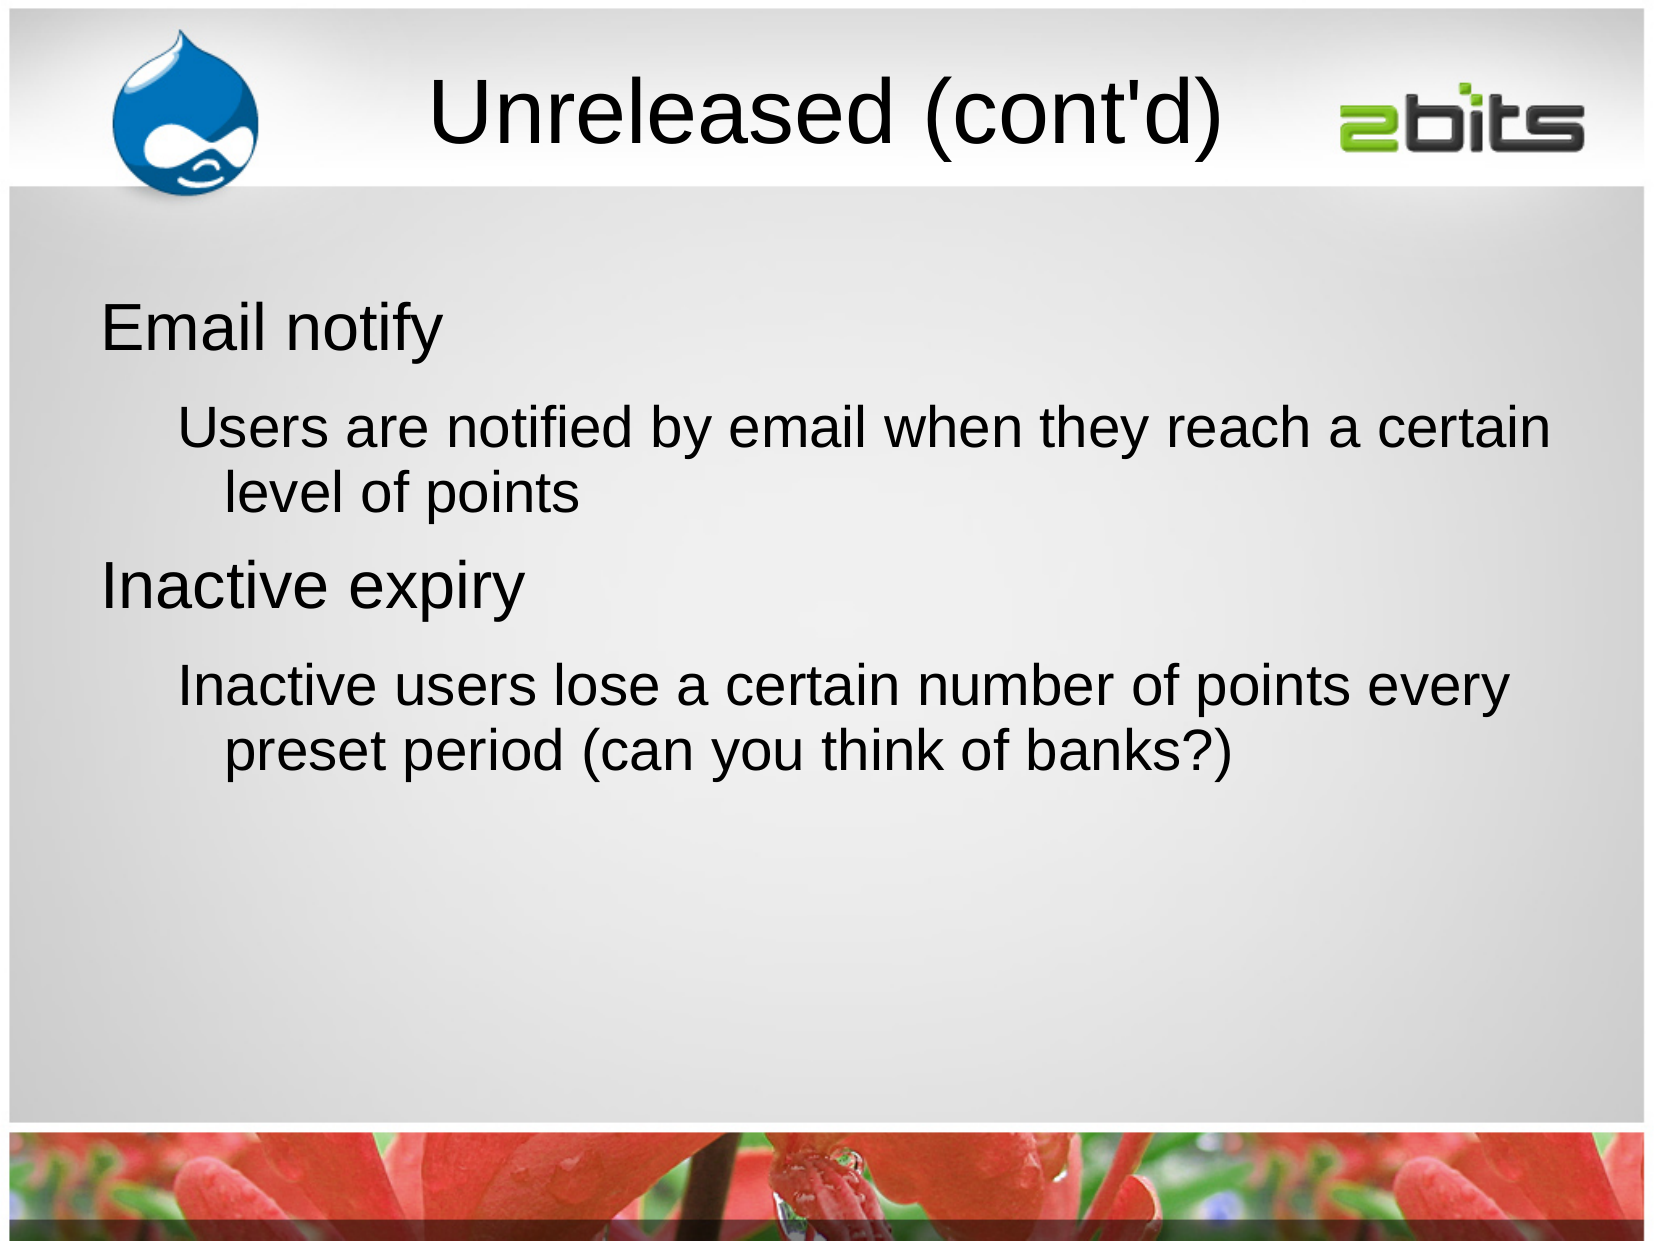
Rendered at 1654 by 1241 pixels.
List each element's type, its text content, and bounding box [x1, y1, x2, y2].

list Email notify Users are notified by email when they reach a certain level of points Inactive expiry Inactive users lose a certain number of points every preset period (can you think of banks?) [82, 290, 1571, 1094]
title Unreleased (cont'd) [82, 15, 1571, 208]
picture [0, 0, 1654, 1241]
